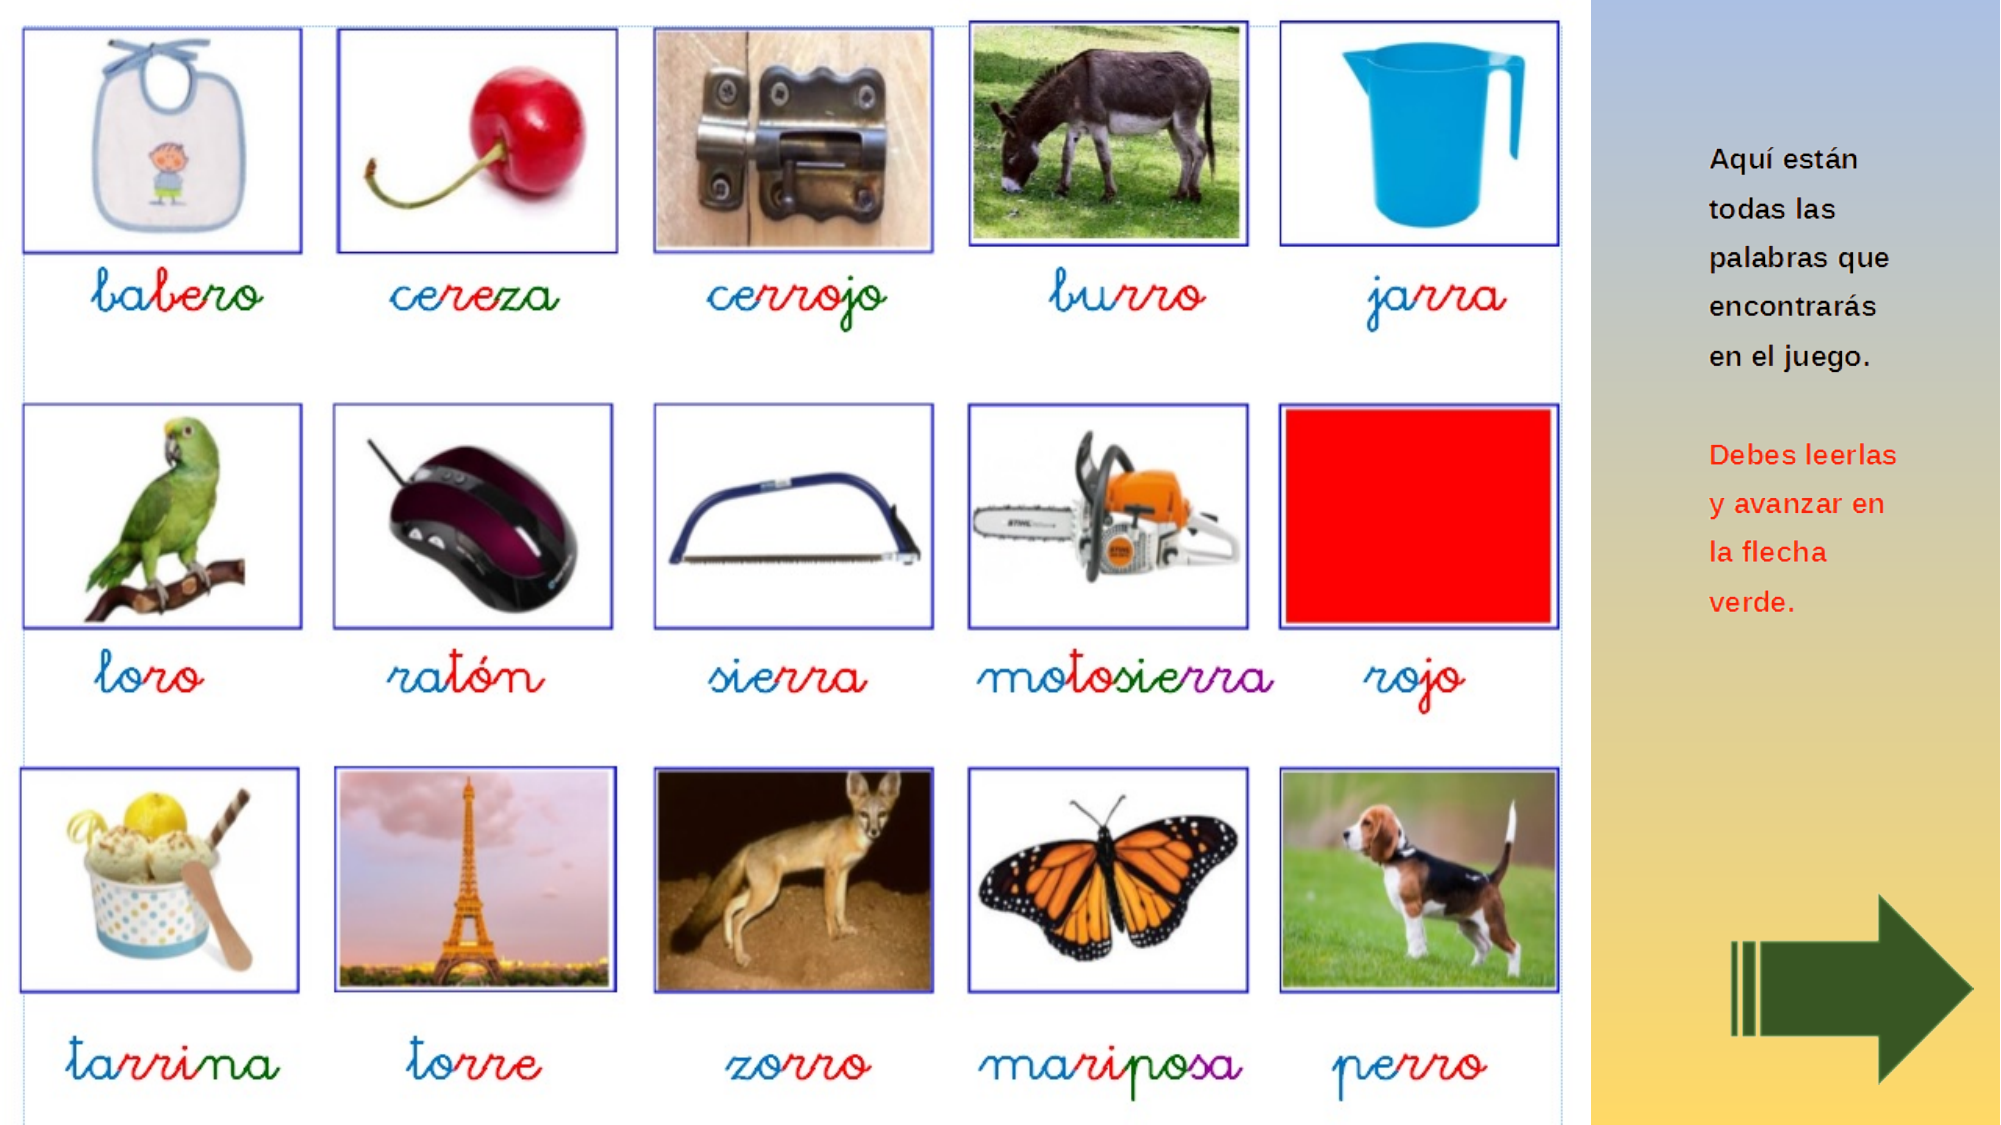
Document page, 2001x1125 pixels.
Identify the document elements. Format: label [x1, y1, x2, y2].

picture [0, 0, 1591, 1125]
picture [1730, 892, 1974, 1085]
picture [1695, 119, 1932, 675]
